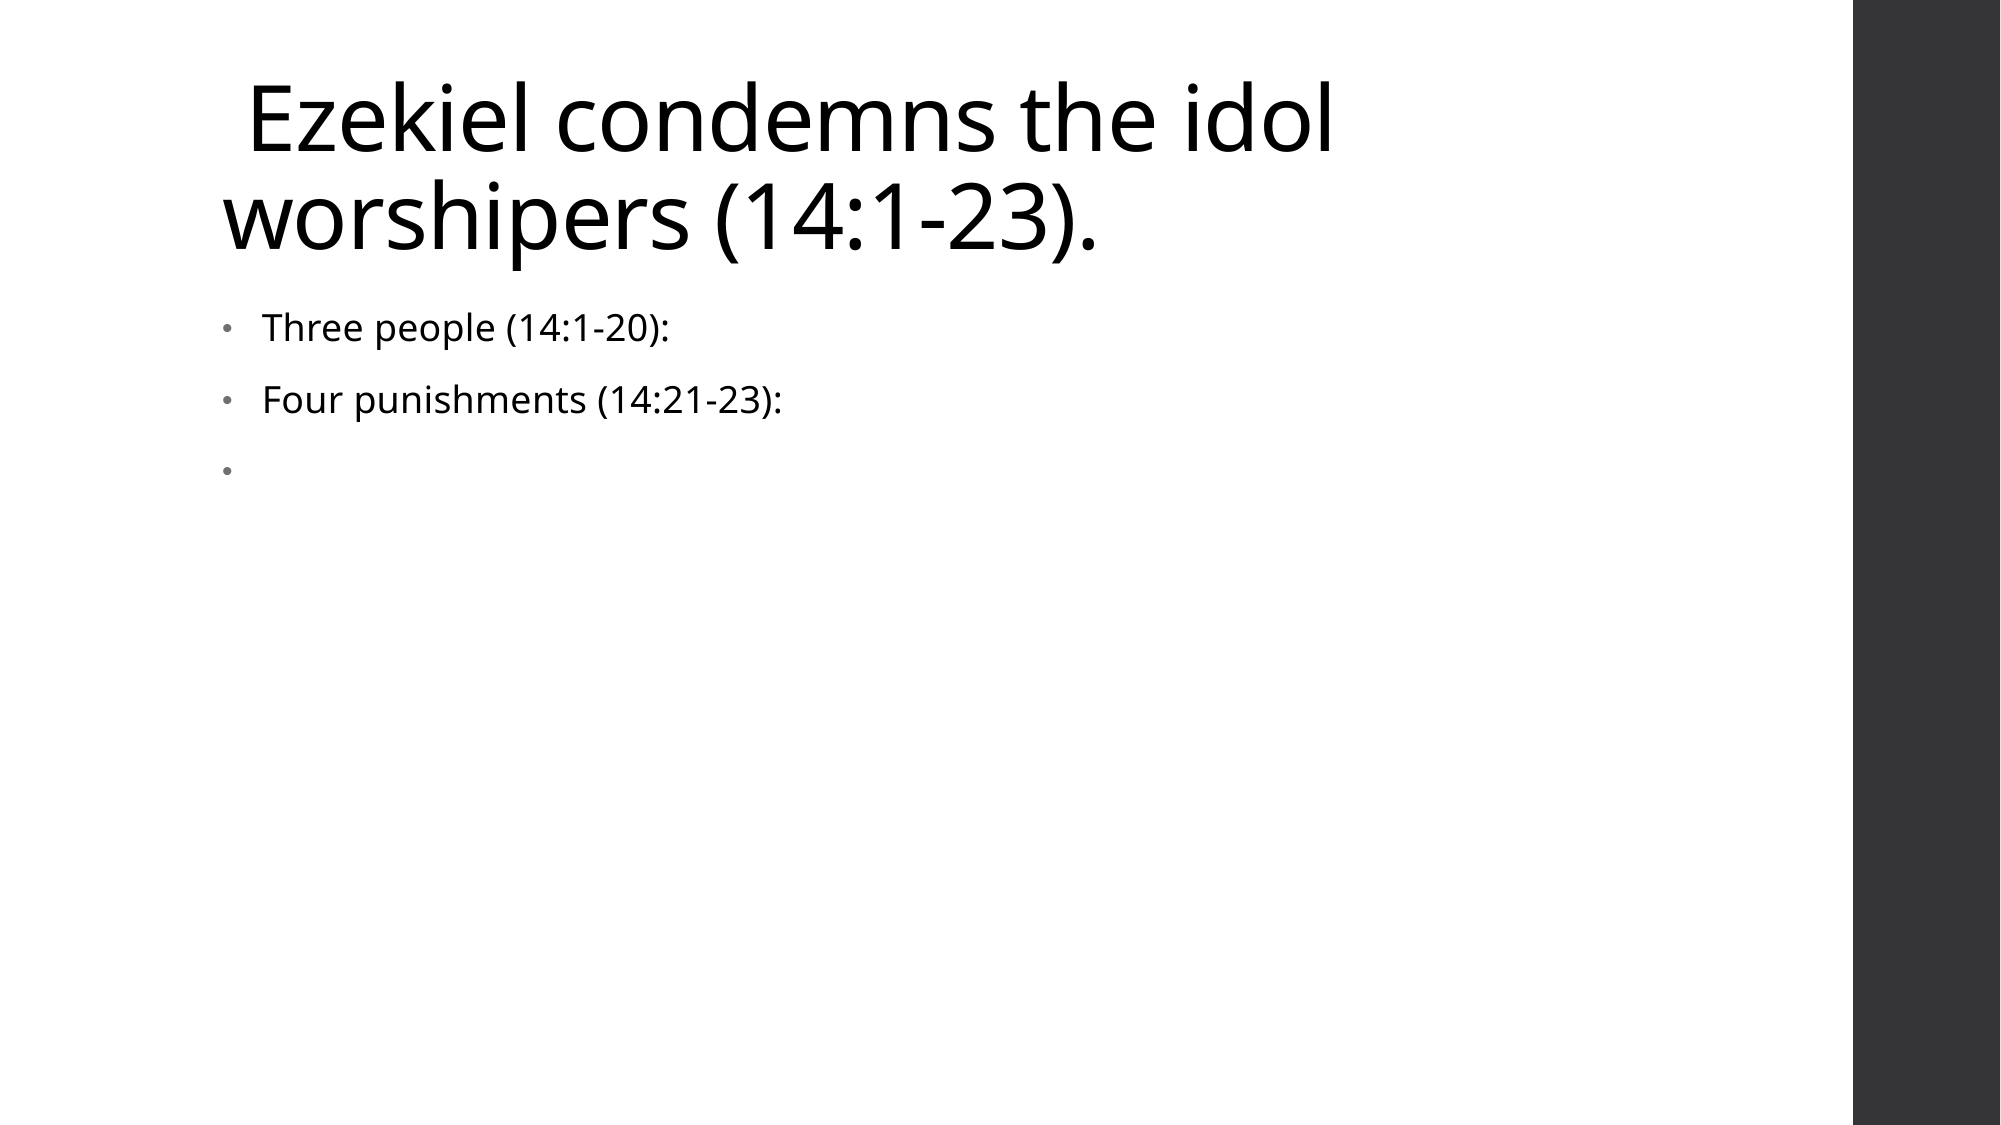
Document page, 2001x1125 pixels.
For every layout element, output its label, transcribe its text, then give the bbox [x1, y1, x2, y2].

title Ezekiel condemns the idol worshipers (14:1-23). [206, 60, 1797, 278]
list Three people (14:1-20): Four punishments (14:21-23): [206, 299, 1617, 1014]
